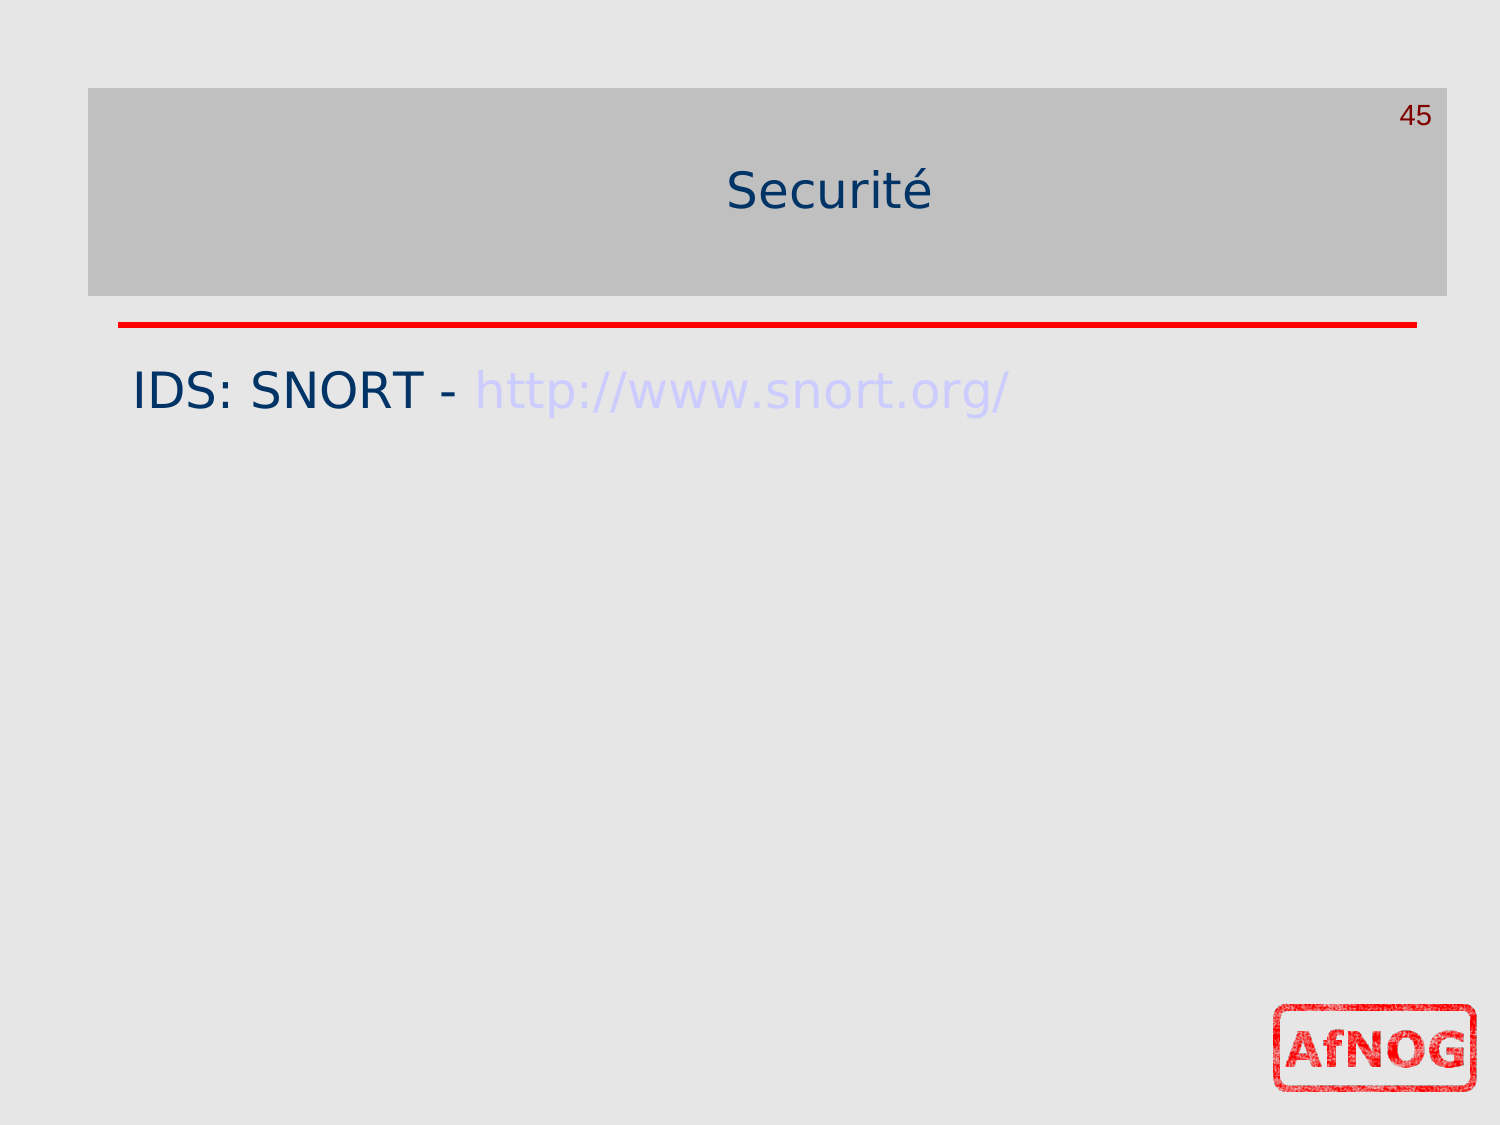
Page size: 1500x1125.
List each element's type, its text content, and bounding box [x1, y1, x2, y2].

list IDS: SNORT - http://www.snort.org/ [132, 363, 1439, 1037]
title Securité [225, 99, 1436, 288]
picture [1273, 1003, 1477, 1092]
